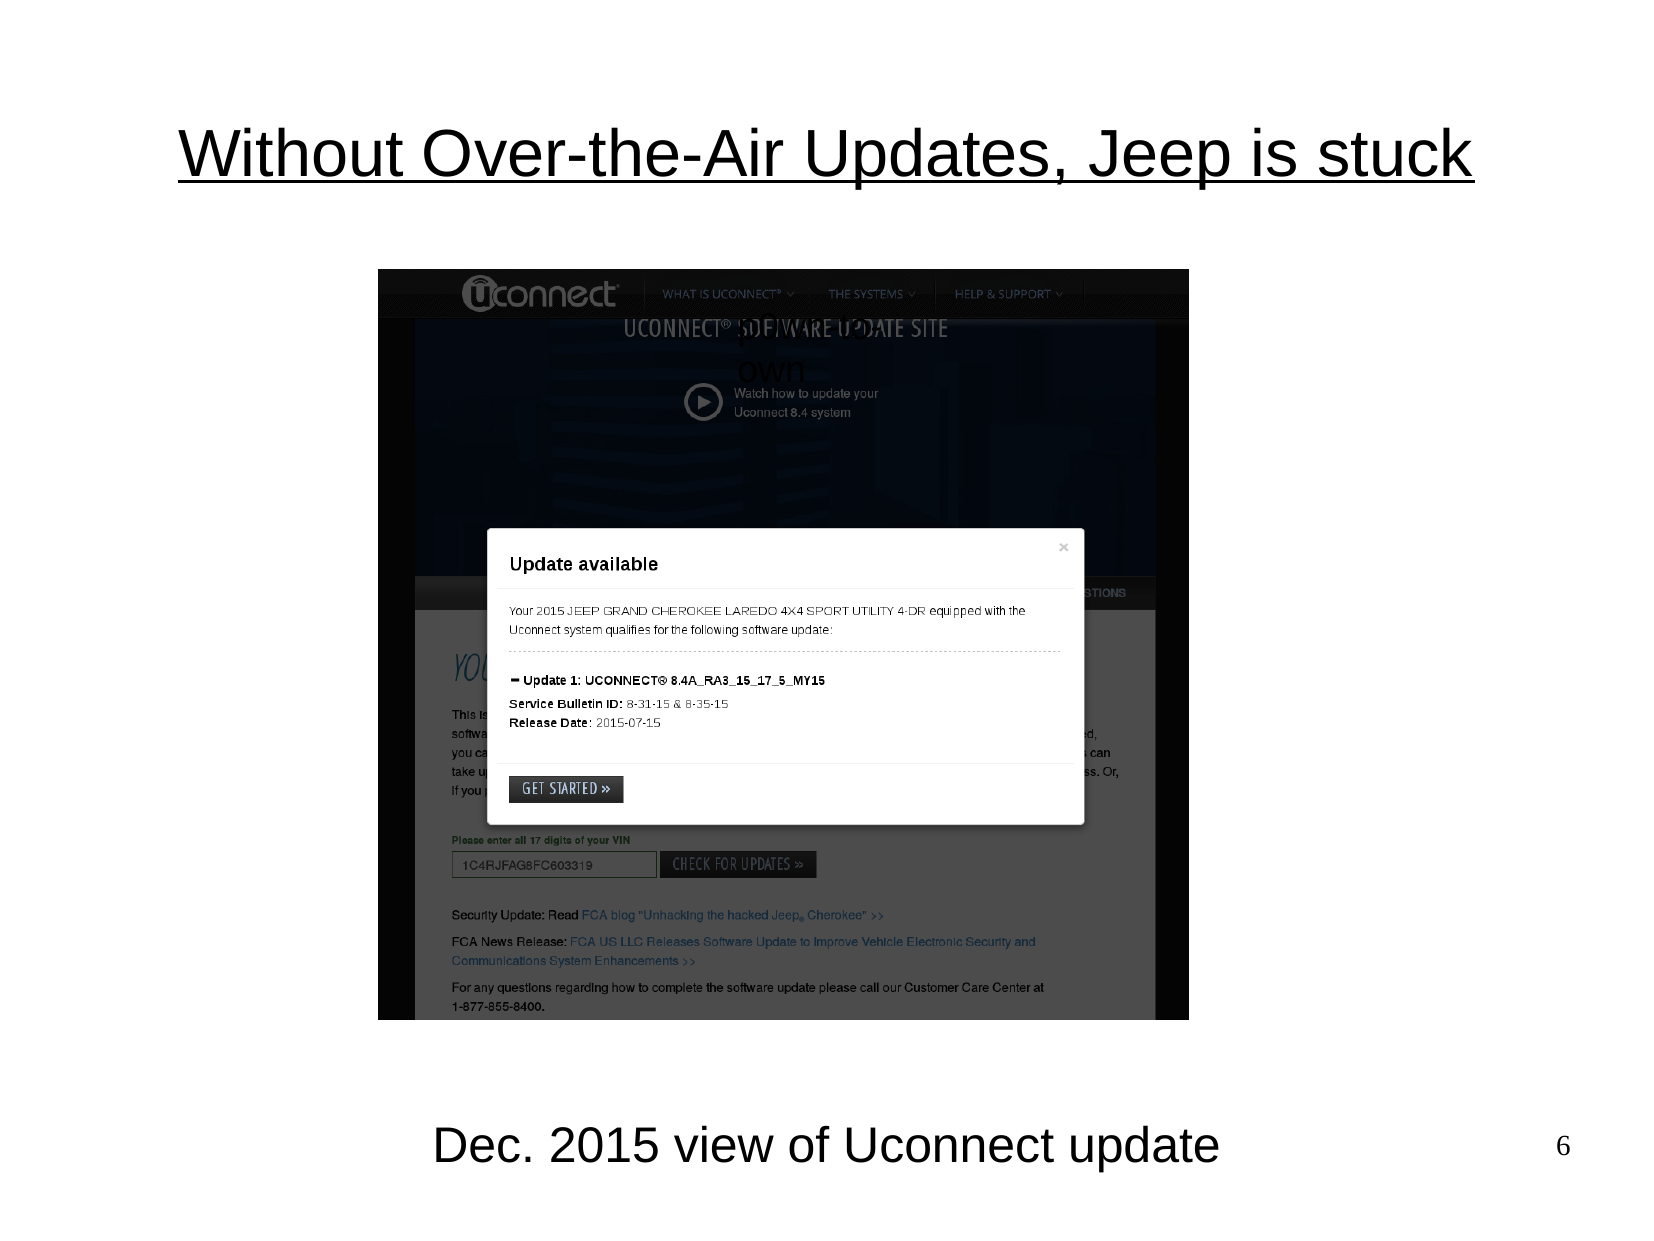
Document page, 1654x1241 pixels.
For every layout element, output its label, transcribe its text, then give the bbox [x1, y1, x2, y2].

text_box p0wn-to-own [722, 298, 965, 356]
title Without Over-the-Air Updates, Jeep is stuck [82, 49, 1571, 257]
text_box Dec. 2015 view of Uconnect update [417, 1110, 1237, 1181]
picture [378, 269, 1189, 1021]
